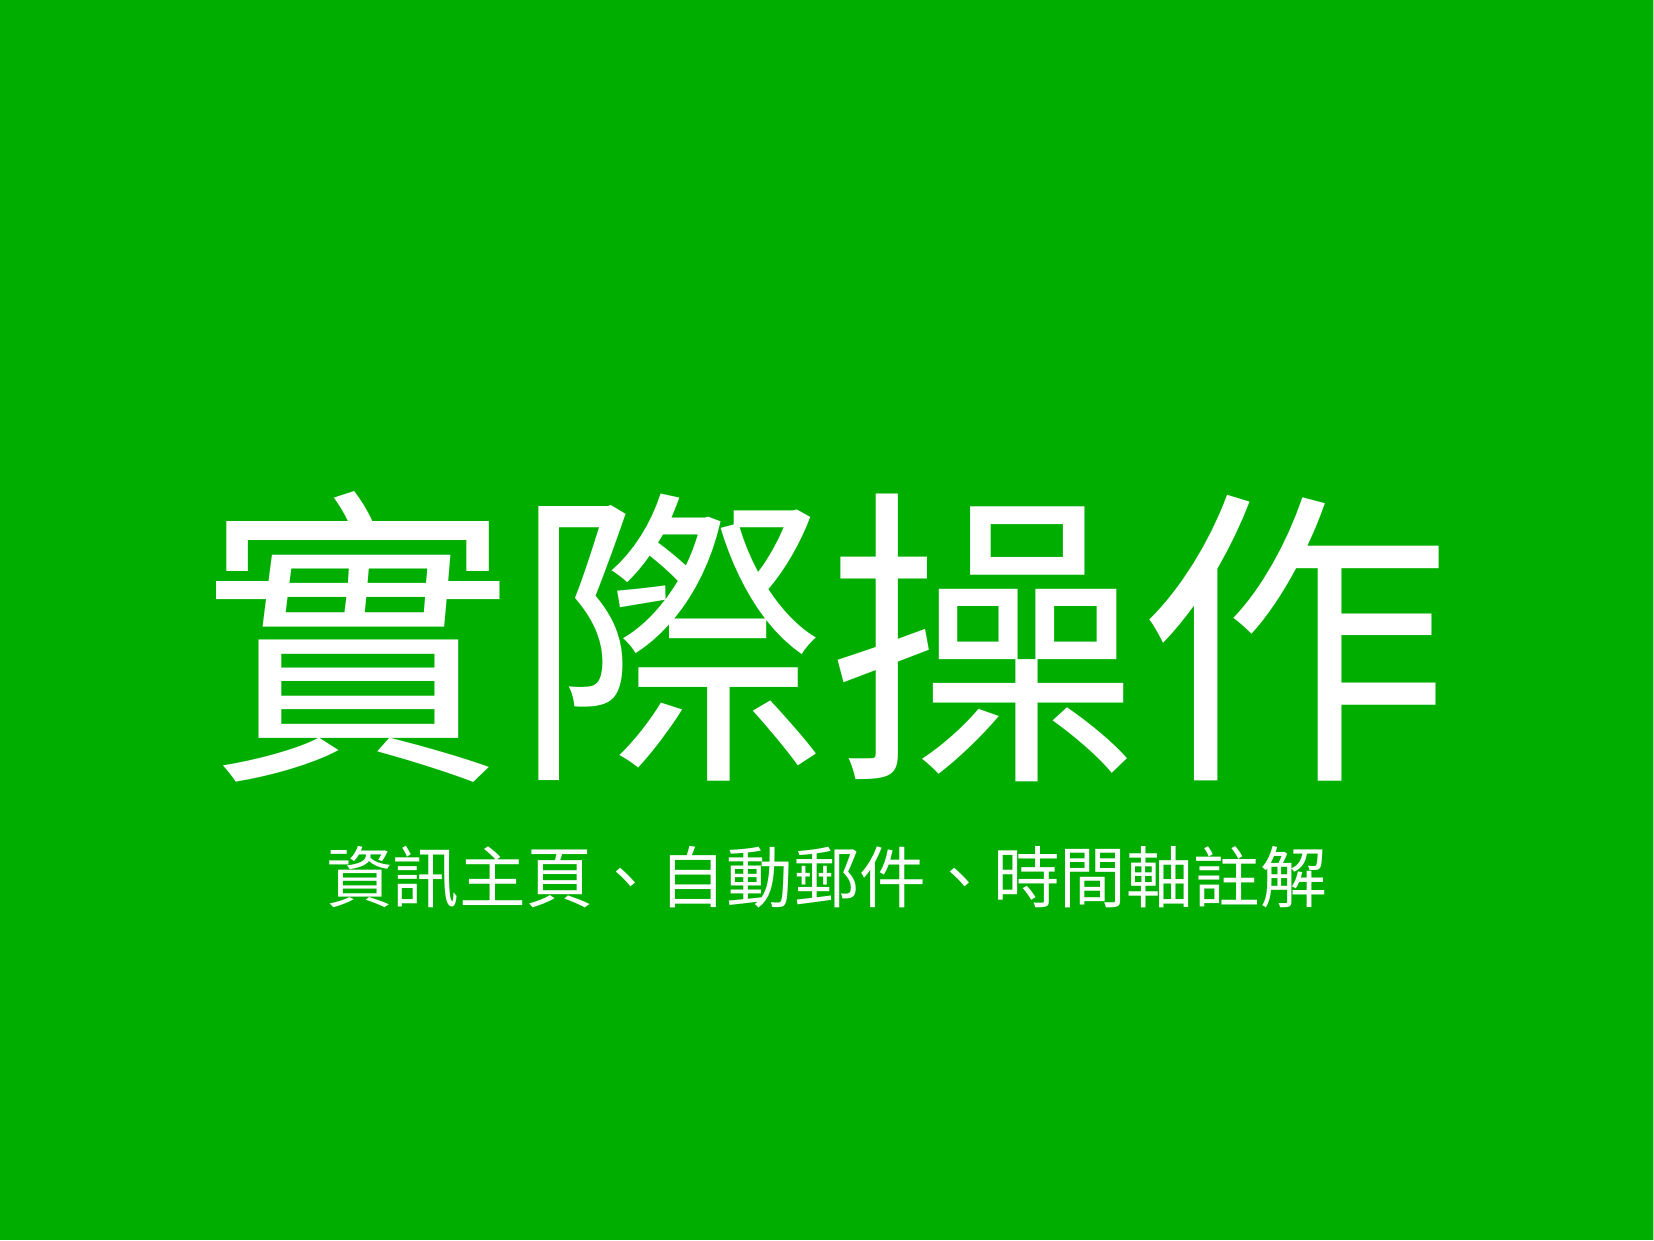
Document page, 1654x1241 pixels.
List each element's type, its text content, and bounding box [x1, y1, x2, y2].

title 實際操作 [82, 415, 1571, 824]
list 資訊主頁、自動郵件、時間軸註解 [82, 824, 1571, 1010]
